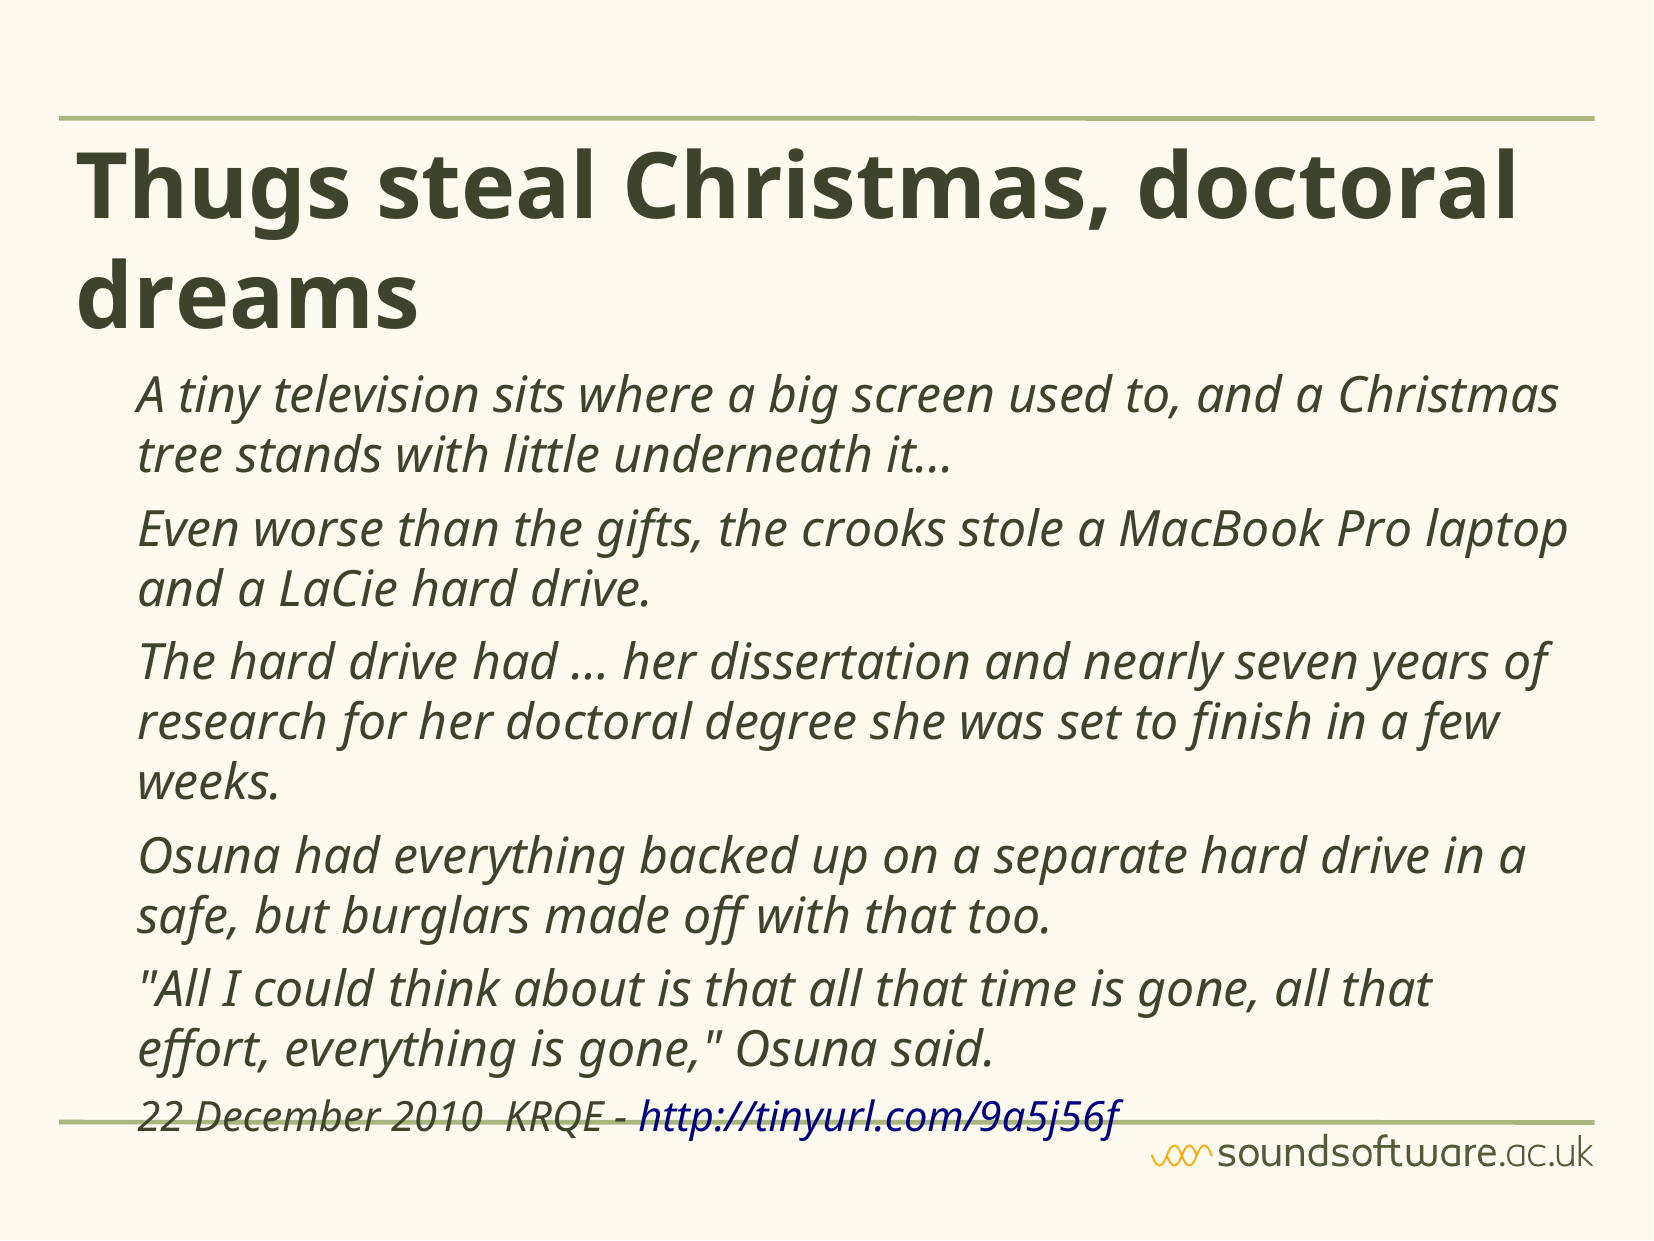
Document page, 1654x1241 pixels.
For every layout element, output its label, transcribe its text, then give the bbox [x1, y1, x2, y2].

list A tiny television sits where a big screen used to, and a Christmas tree stands with little underneath it... Even worse than the gifts, the crooks stole a MacBook Pro laptop and a LaCie hard drive. The hard drive had … her dissertation and nearly seven years of research for her doctoral degree she was set to finish in a few weeks. Osuna had everything backed up on a separate hard drive in a safe, but burglars made off with that too. "All I could think about is that all that time is gone, all that effort, everything is gone," Osuna said. 22 December 2010 KRQE - http://tinyurl.com/9a5j56f [59, 354, 1594, 1164]
title Thugs steal Christmas, doctoral dreams [59, 118, 1594, 354]
